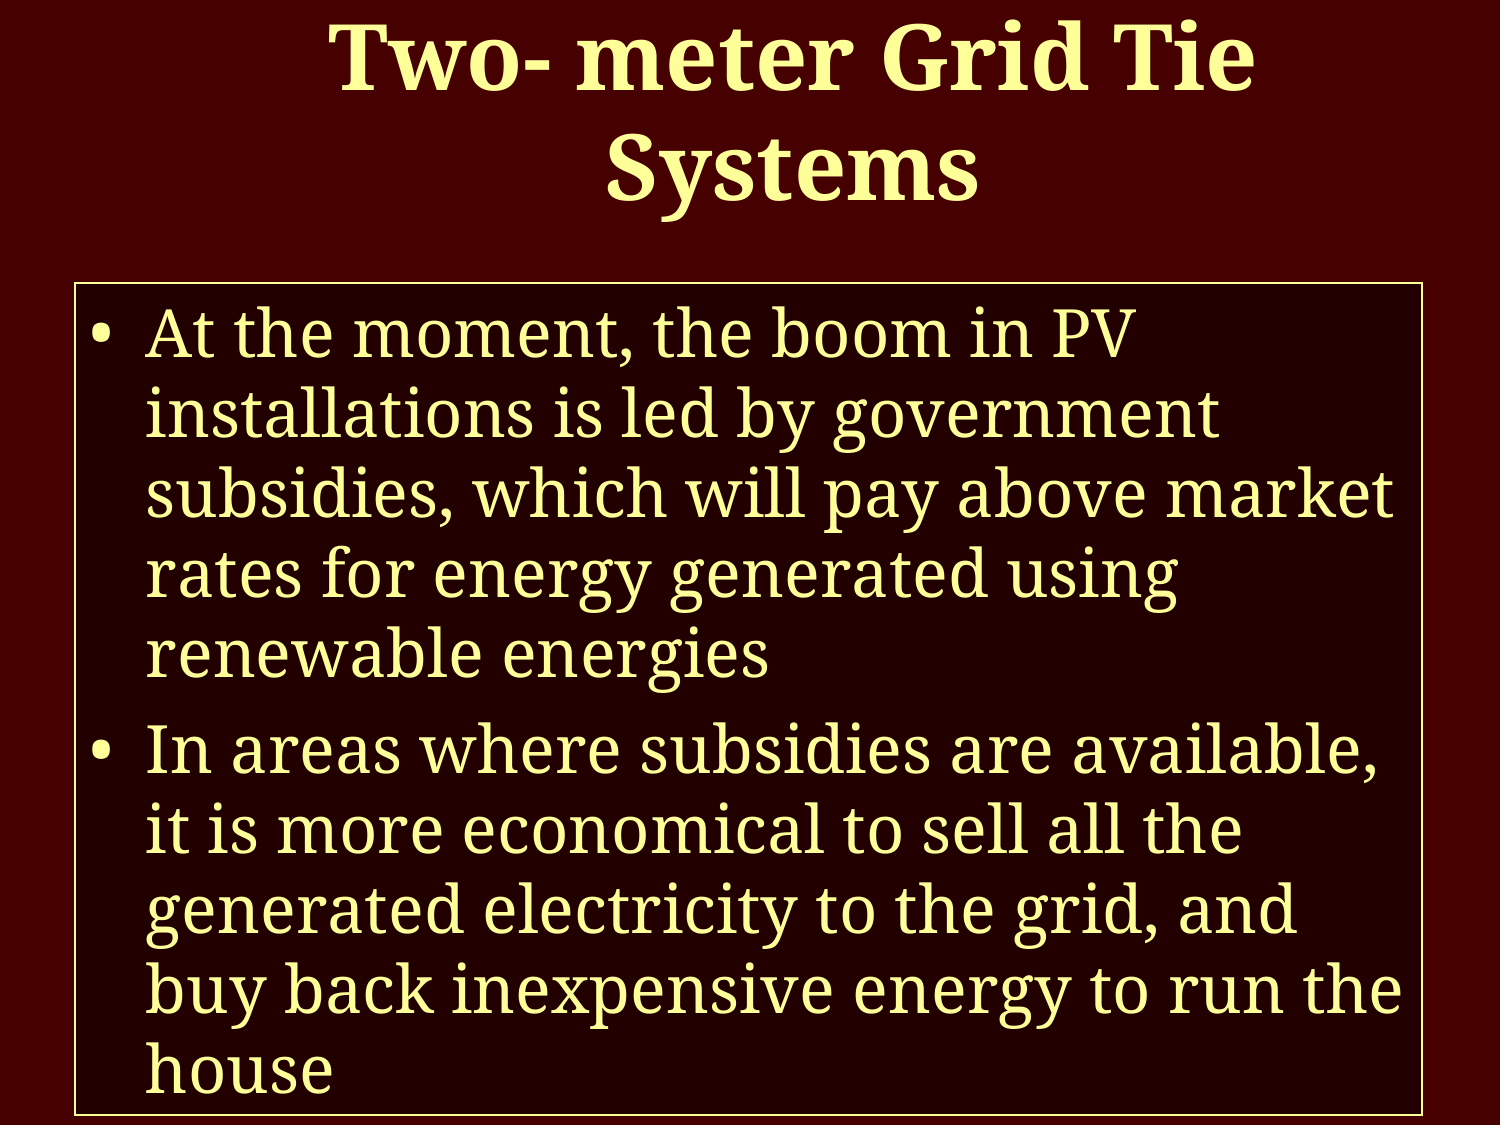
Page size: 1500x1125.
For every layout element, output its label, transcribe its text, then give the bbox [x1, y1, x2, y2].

list At the moment, the boom in PV installations is led by government subsidies, which will pay above market rates for energy generated using renewable energies In areas where subsidies are available, it is more economical to sell all the generated electricity to the grid, and buy back inexpensive energy to run the house [74, 283, 1423, 1115]
title Two- meter Grid Tie Systems [225, 0, 1363, 227]
